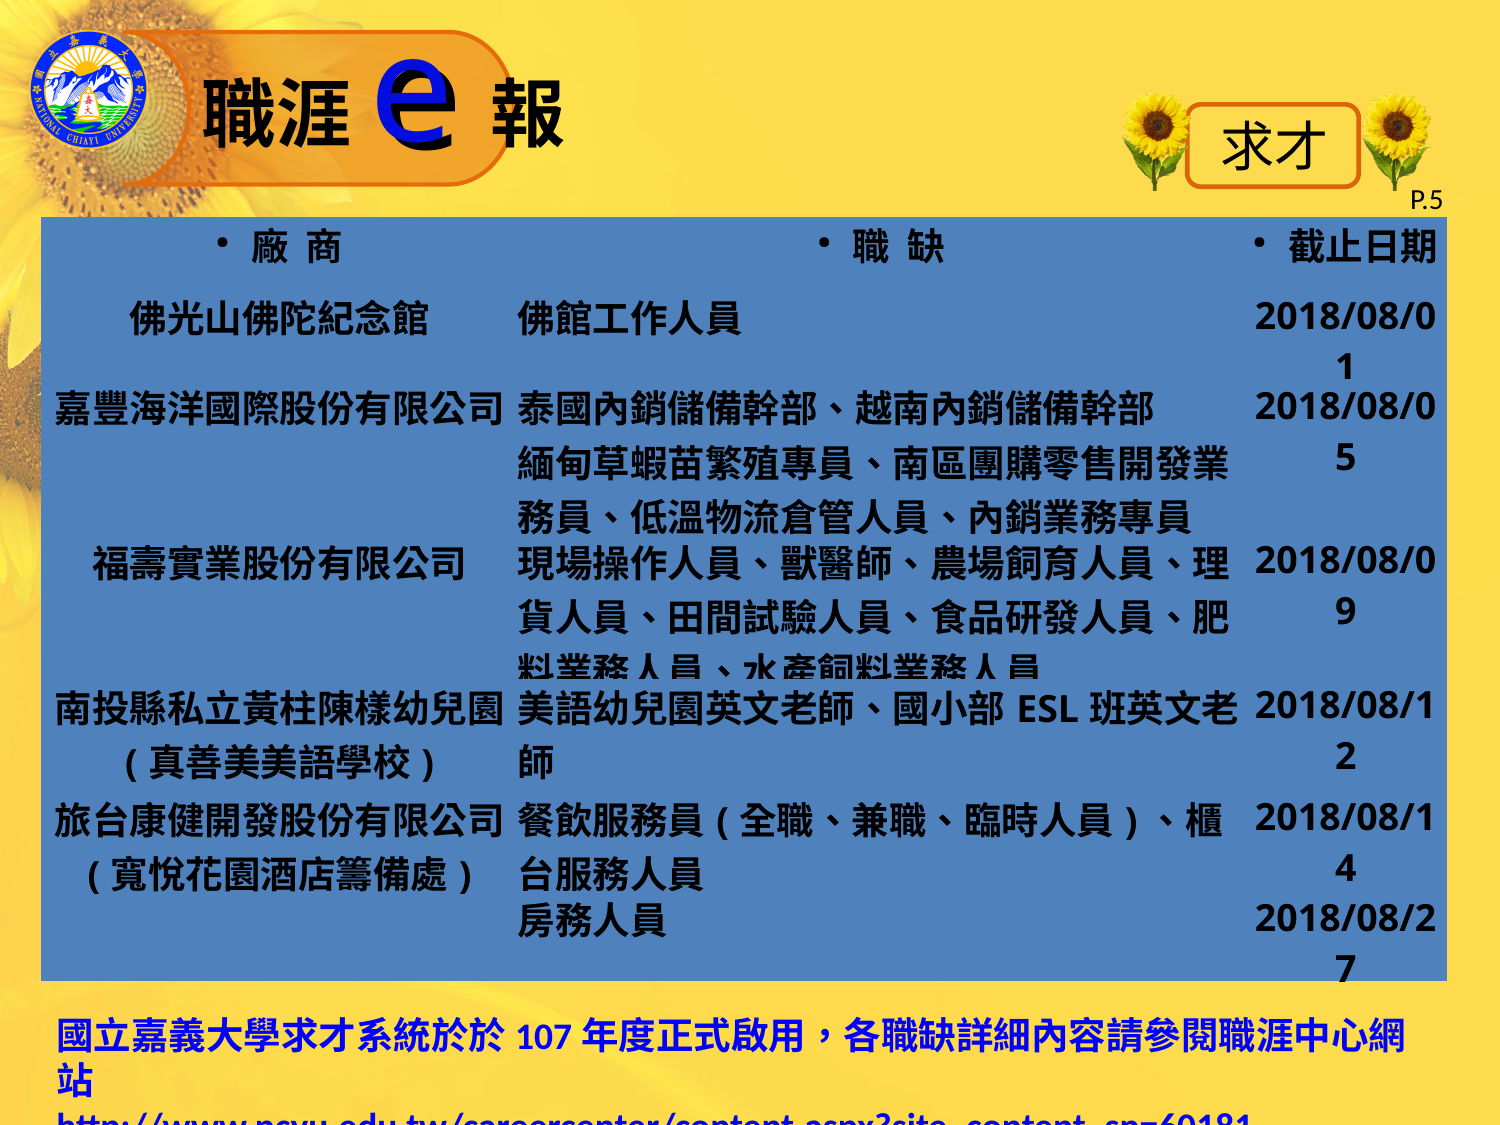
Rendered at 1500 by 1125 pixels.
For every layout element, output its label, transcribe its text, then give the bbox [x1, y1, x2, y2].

table_cell 2018/08/05 [1244, 379, 1447, 534]
table_header 截止日期 [1244, 217, 1447, 289]
table_cell 佛館工作人員 [518, 289, 1244, 379]
text_box 國立嘉義大學求才系統於於107年度正式啟用，各職缺詳細內容請參閱職涯中心網站 http://www.ncyu.edu.tw/careercenter/content.aspx?site_content_sn=60181 [41, 1004, 1447, 1111]
picture [29, 30, 148, 150]
table_cell 現場操作人員、獸醫師、農場飼育人員、理貨人員、田間試驗人員、食品研發人員、肥料業務人員、水產飼料業務人員 [518, 534, 1244, 679]
table_header 廠 商 [41, 217, 518, 289]
text_box P.5 [1394, 172, 1471, 224]
table_cell 房務人員 [518, 891, 1244, 981]
table_cell 旅台康健開發股份有限公司 (寬悅花園酒店籌備處) [41, 791, 518, 981]
table_cell 泰國內銷儲備幹部、越南內銷儲備幹部 緬甸草蝦苗繁殖專員、南區團購零售開發業務員、低溫物流倉管人員、內銷業務專員 [518, 379, 1244, 534]
table_cell 美語幼兒園英文老師、國小部ESL班英文老師 [518, 679, 1244, 791]
table_cell 餐飲服務員(全職、兼職、臨時人員)、櫃台服務人員 [518, 791, 1244, 891]
picture [1104, 90, 1206, 191]
picture [1344, 90, 1446, 191]
table_cell 佛光山佛陀紀念館 [41, 289, 518, 379]
table_cell 福壽實業股份有限公司 [41, 534, 518, 679]
table_cell 房務人員 [524, 925, 533, 934]
text_box [123, 130, 469, 185]
table_cell 嘉豐海洋國際股份有限公司 [41, 379, 518, 534]
table_cell 2018/08/14 [1244, 791, 1447, 891]
text_box [123, 32, 186, 86]
text_box 求才 [1206, 104, 1344, 186]
table_cell 2018/08/09 [1244, 534, 1447, 679]
table_header 職 缺 [518, 217, 1244, 289]
table_cell 南投縣私立黃柱陳樣幼兒園 (真善美美語學校) [41, 679, 518, 791]
table_cell 2018/08/27 [1244, 891, 1447, 981]
table_cell 2018/08/12 [1244, 679, 1447, 791]
text_box 職涯e報 [186, 0, 609, 181]
table_cell 2018/08/01 [1244, 289, 1447, 379]
